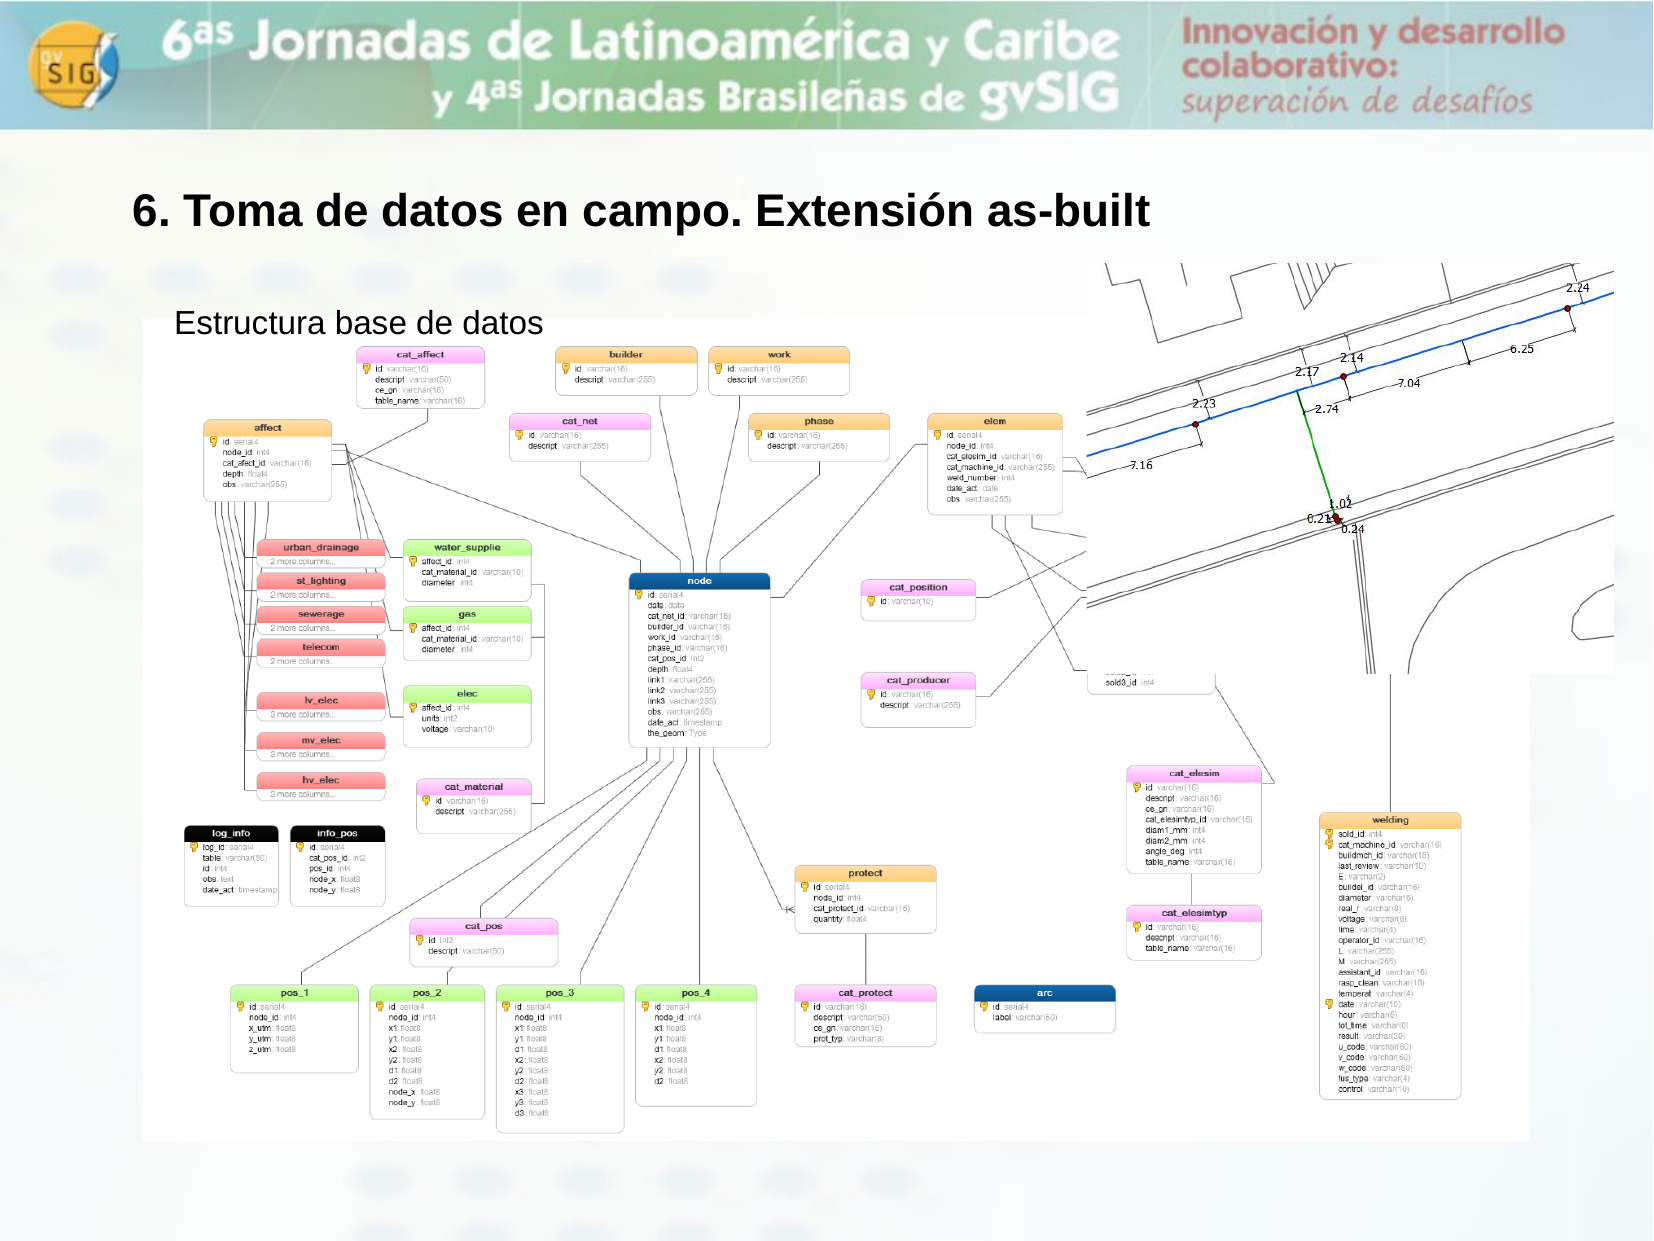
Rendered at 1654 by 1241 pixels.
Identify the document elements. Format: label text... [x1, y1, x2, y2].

text_box 6. Toma de datos en campo. Extensión as-built [118, 177, 1300, 244]
picture [0, 0, 1653, 1241]
text_box Estructura base de datos [88, 259, 1418, 470]
